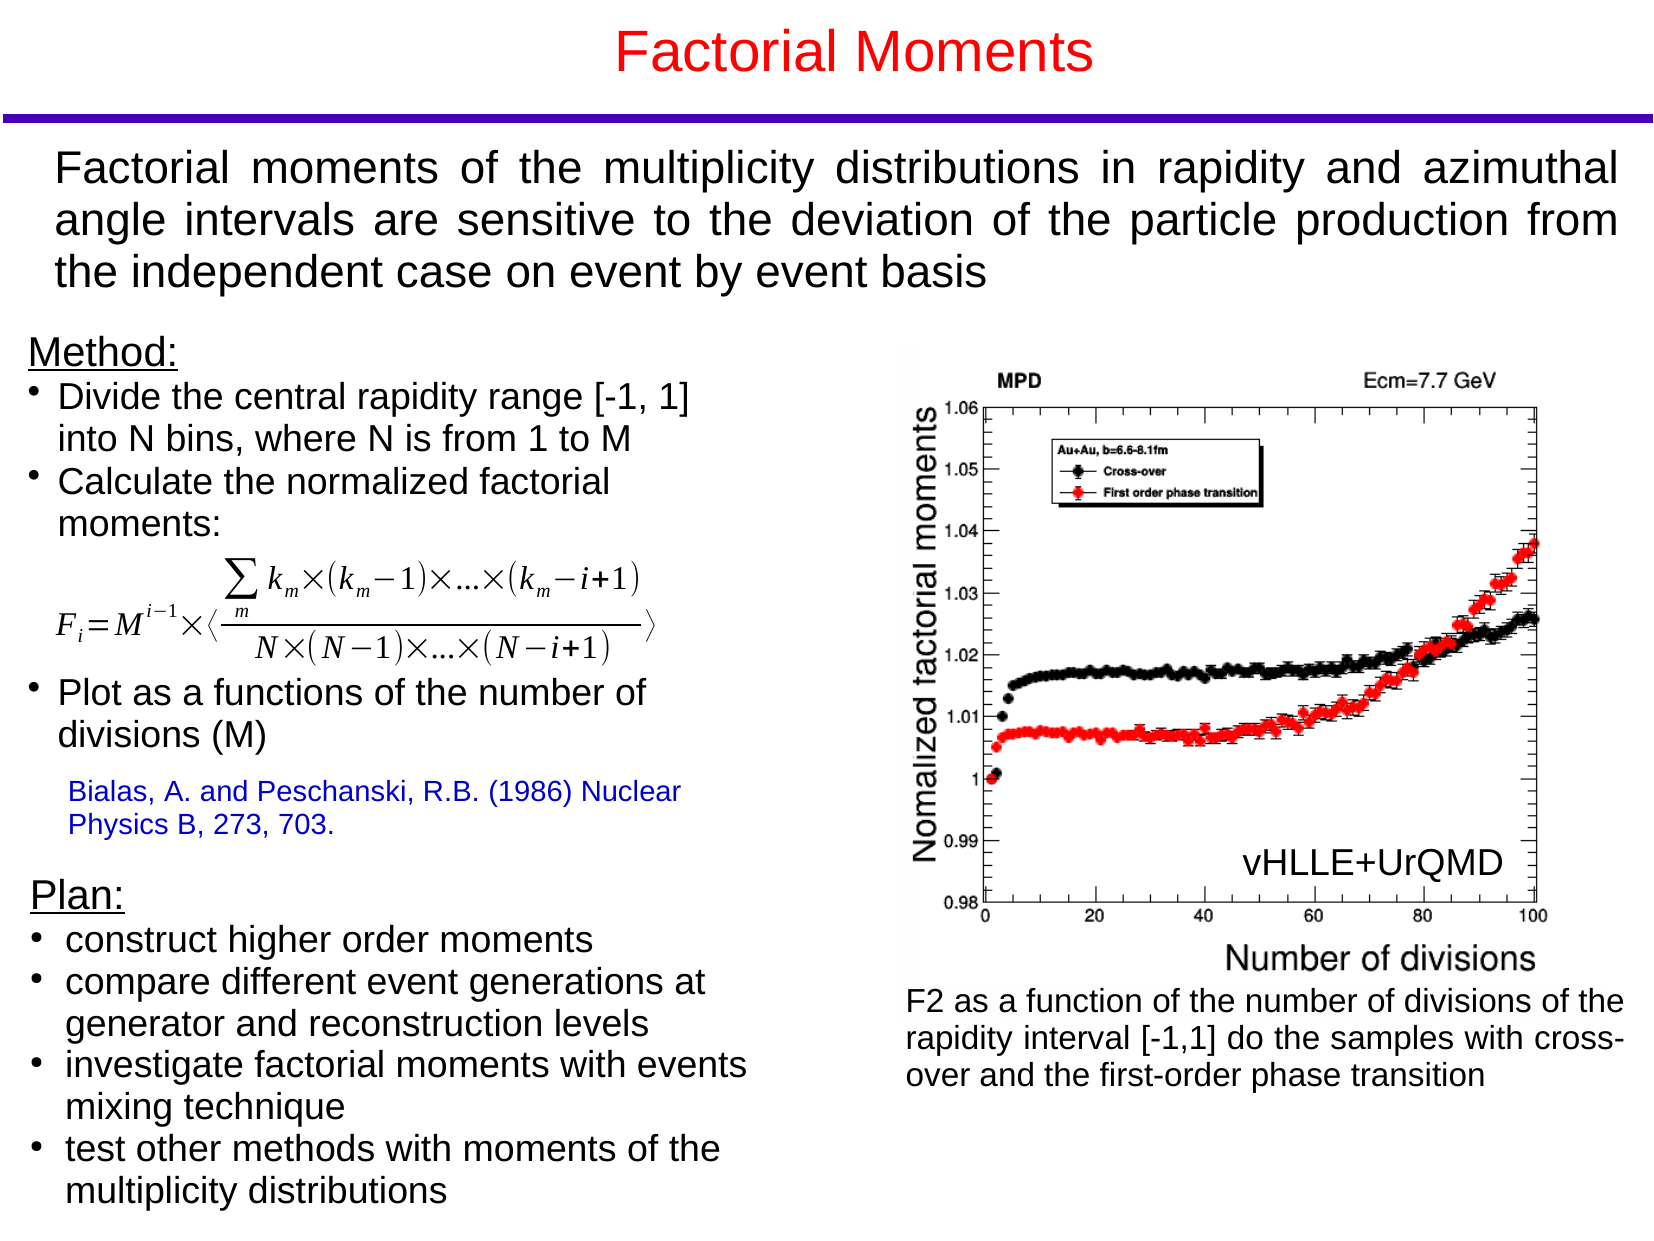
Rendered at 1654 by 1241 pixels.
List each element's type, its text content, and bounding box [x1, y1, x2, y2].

text_box Bialas, A. and Peschanski, R.B. (1986) Nuclear Physics B, 273, 703. [53, 766, 758, 828]
text_box Factorial Moments [240, 11, 1471, 97]
picture [900, 343, 1606, 975]
text_box F2 as a function of the number of divisions of the rapidity interval [-1,1] do the samples with cross-over and the first-order phase transition [890, 975, 1641, 1105]
text_box Factorial moments of the multiplicity distributions in rapidity and azimuthal angle intervals are sensitive to the deviation of the particle production from the independent case on event by event basis [39, 135, 1636, 351]
text_box vHLLE+UrQMD [1227, 834, 1519, 894]
text_box Method: Divide the central rapidity range [-1, 1] into N bins, where N is from 1 to M Calculate the normalized factorial moments: Plot as a functions of the number of divisions (M) [12, 321, 733, 779]
text_box Plan: construct higher order moments compare different event generations at generator and reconstruction levels investigate factorial moments with events mixing technique test other methods with moments of the multiplicity distributions [15, 865, 826, 1241]
